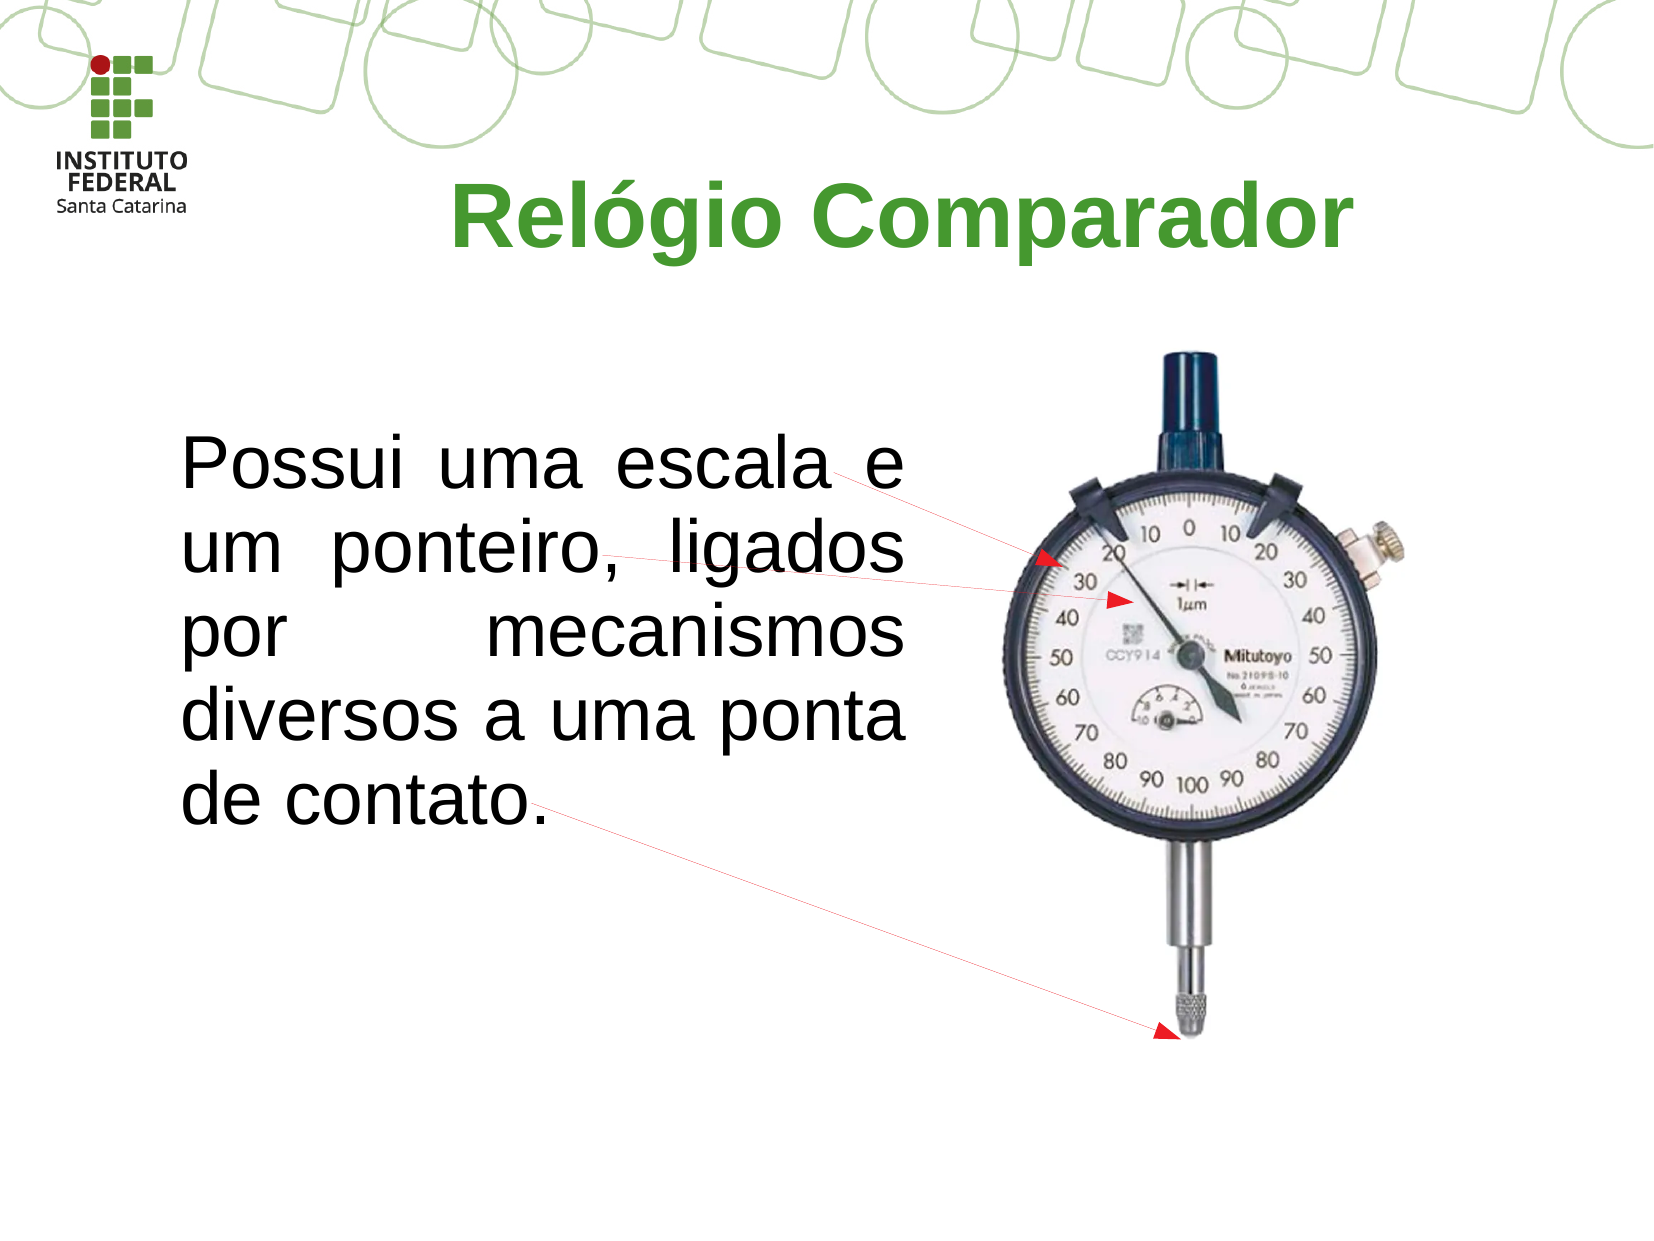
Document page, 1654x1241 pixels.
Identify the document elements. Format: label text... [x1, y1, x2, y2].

picture [0, 0, 1654, 1169]
text_box Possui uma escala e um ponteiro, ligados por mecanismos diversos a uma ponta de contato. [165, 413, 922, 1241]
title Relógio Comparador [259, 111, 1571, 319]
